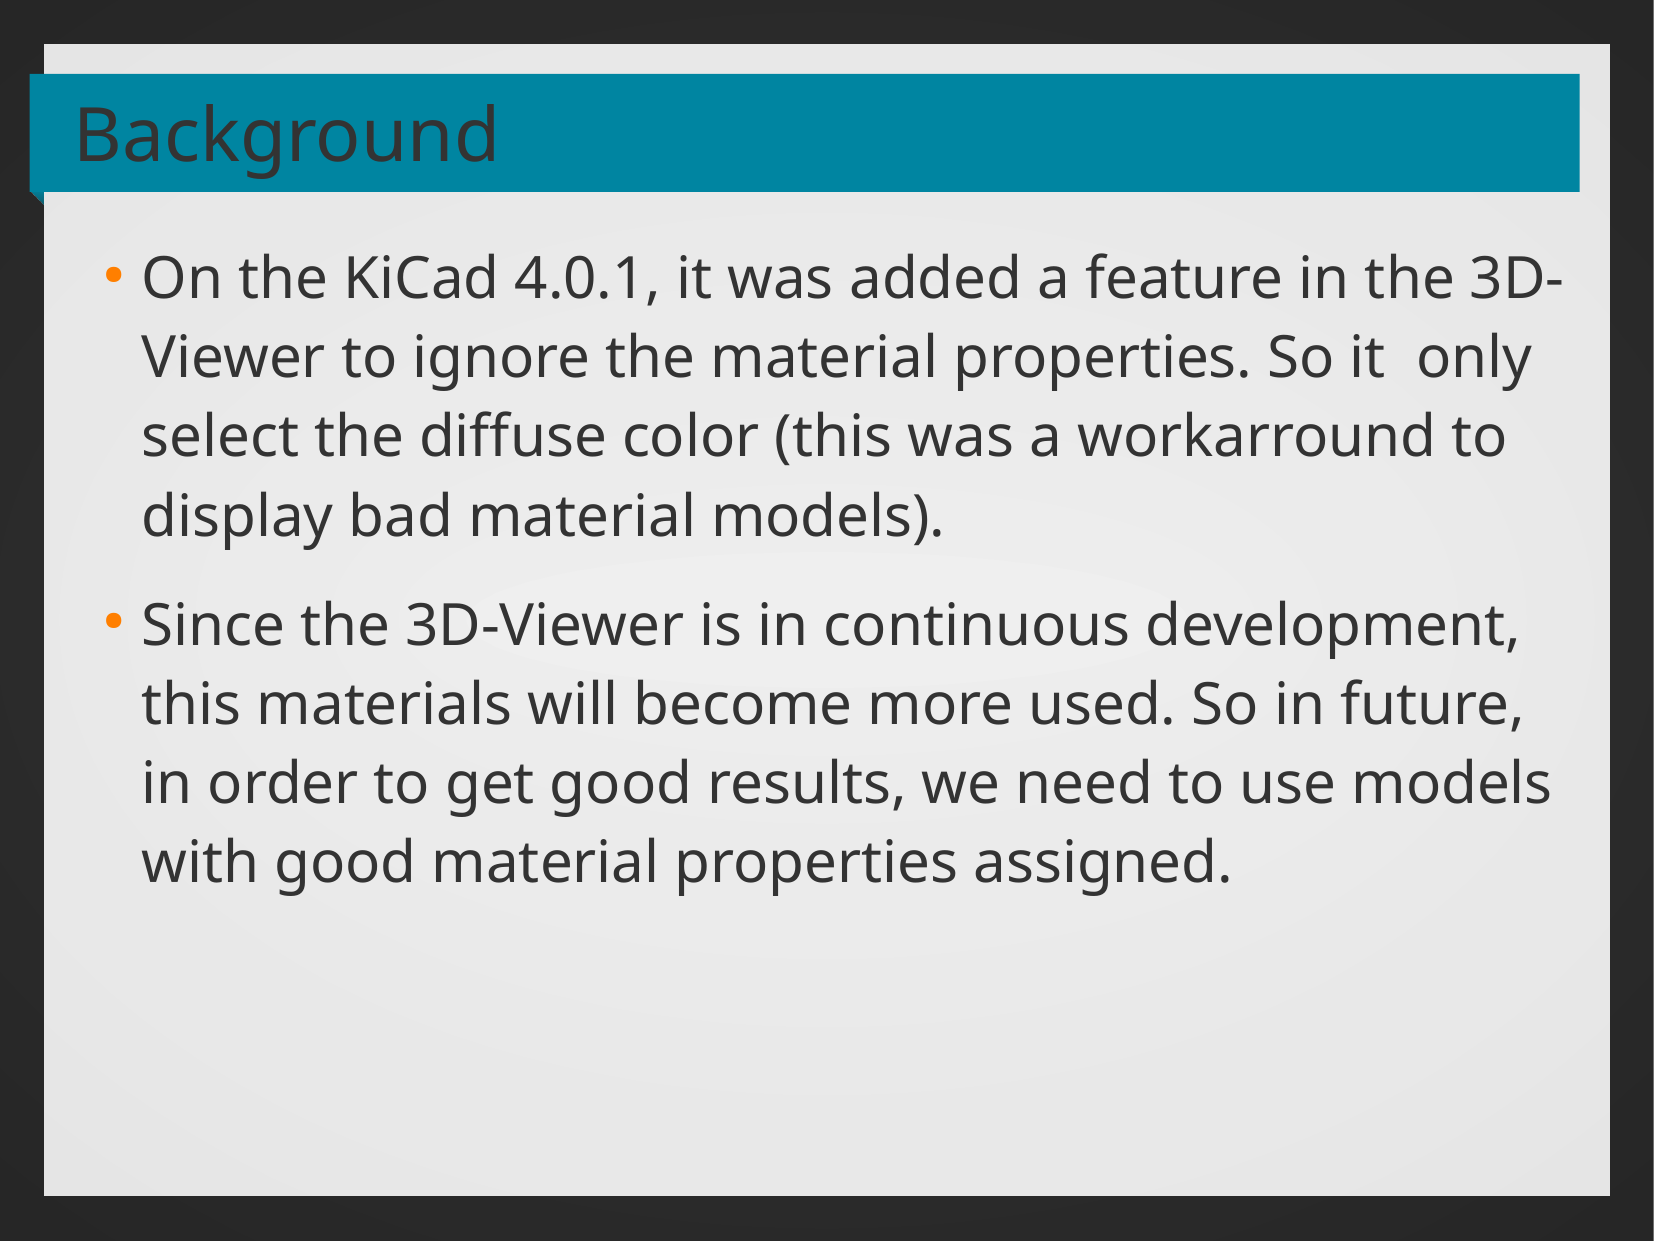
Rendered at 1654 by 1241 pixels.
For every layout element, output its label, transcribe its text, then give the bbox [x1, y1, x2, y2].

title Background [73, 73, 1565, 192]
list On the KiCad 4.0.1, it was added a feature in the 3D-Viewer to ignore the material properties. So it only select the diffuse color (this was a workarround to display bad material models). Since the 3D-Viewer is in continuous development, this materials will become more used. So in future, in order to get good results, we need to use models with good material properties assigned. [73, 236, 1580, 1167]
